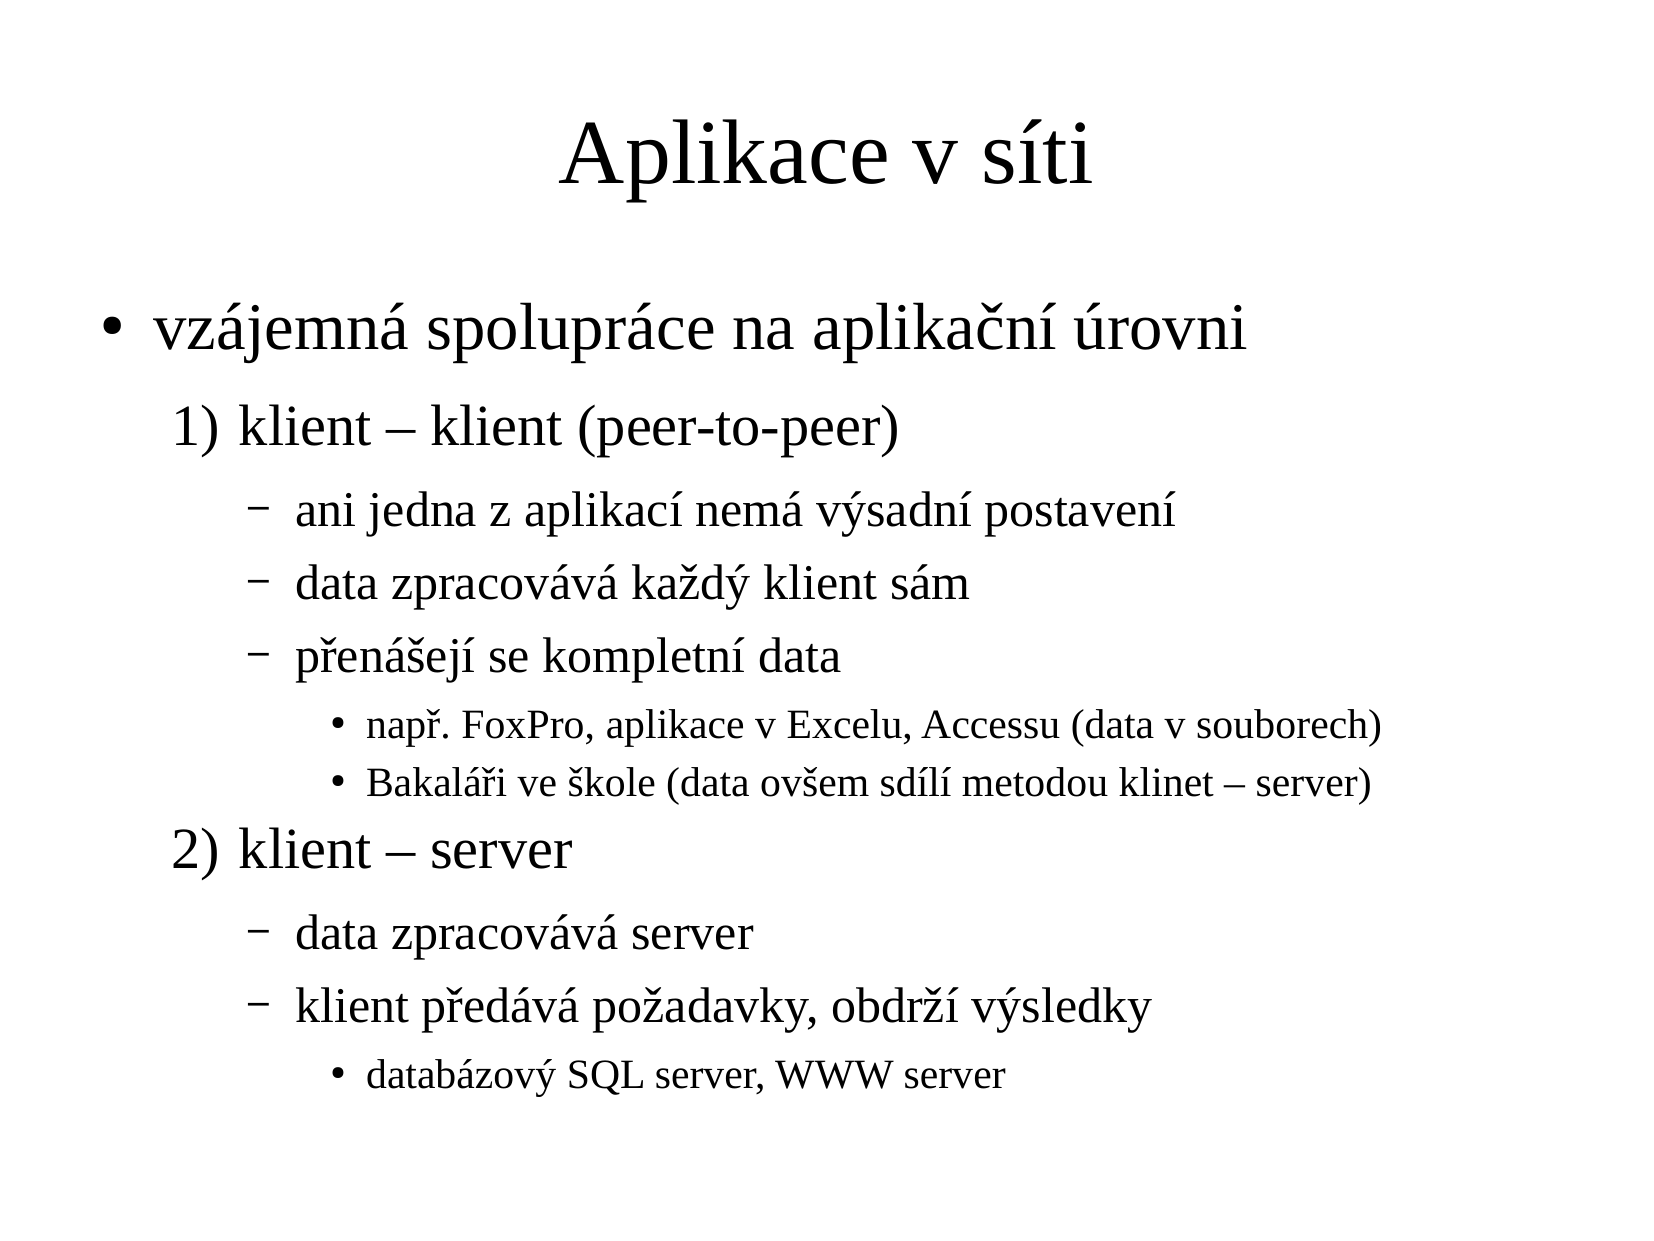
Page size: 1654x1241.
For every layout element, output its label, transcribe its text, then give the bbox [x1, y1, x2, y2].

title Aplikace v síti [82, 49, 1571, 257]
list vzájemná spolupráce na aplikační úrovni klient – klient (peer-to-peer) ani jedna z aplikací nemá výsadní postavení data zpracovává každý klient sám přenášejí se kompletní data např. FoxPro, aplikace v Excelu, Accessu (data v souborech) Bakaláři ve škole (data ovšem sdílí metodou klinet – server) klient – server data zpracovává server klient předává požadavky, obdrží výsledky databázový SQL server, WWW server [82, 290, 1571, 1182]
